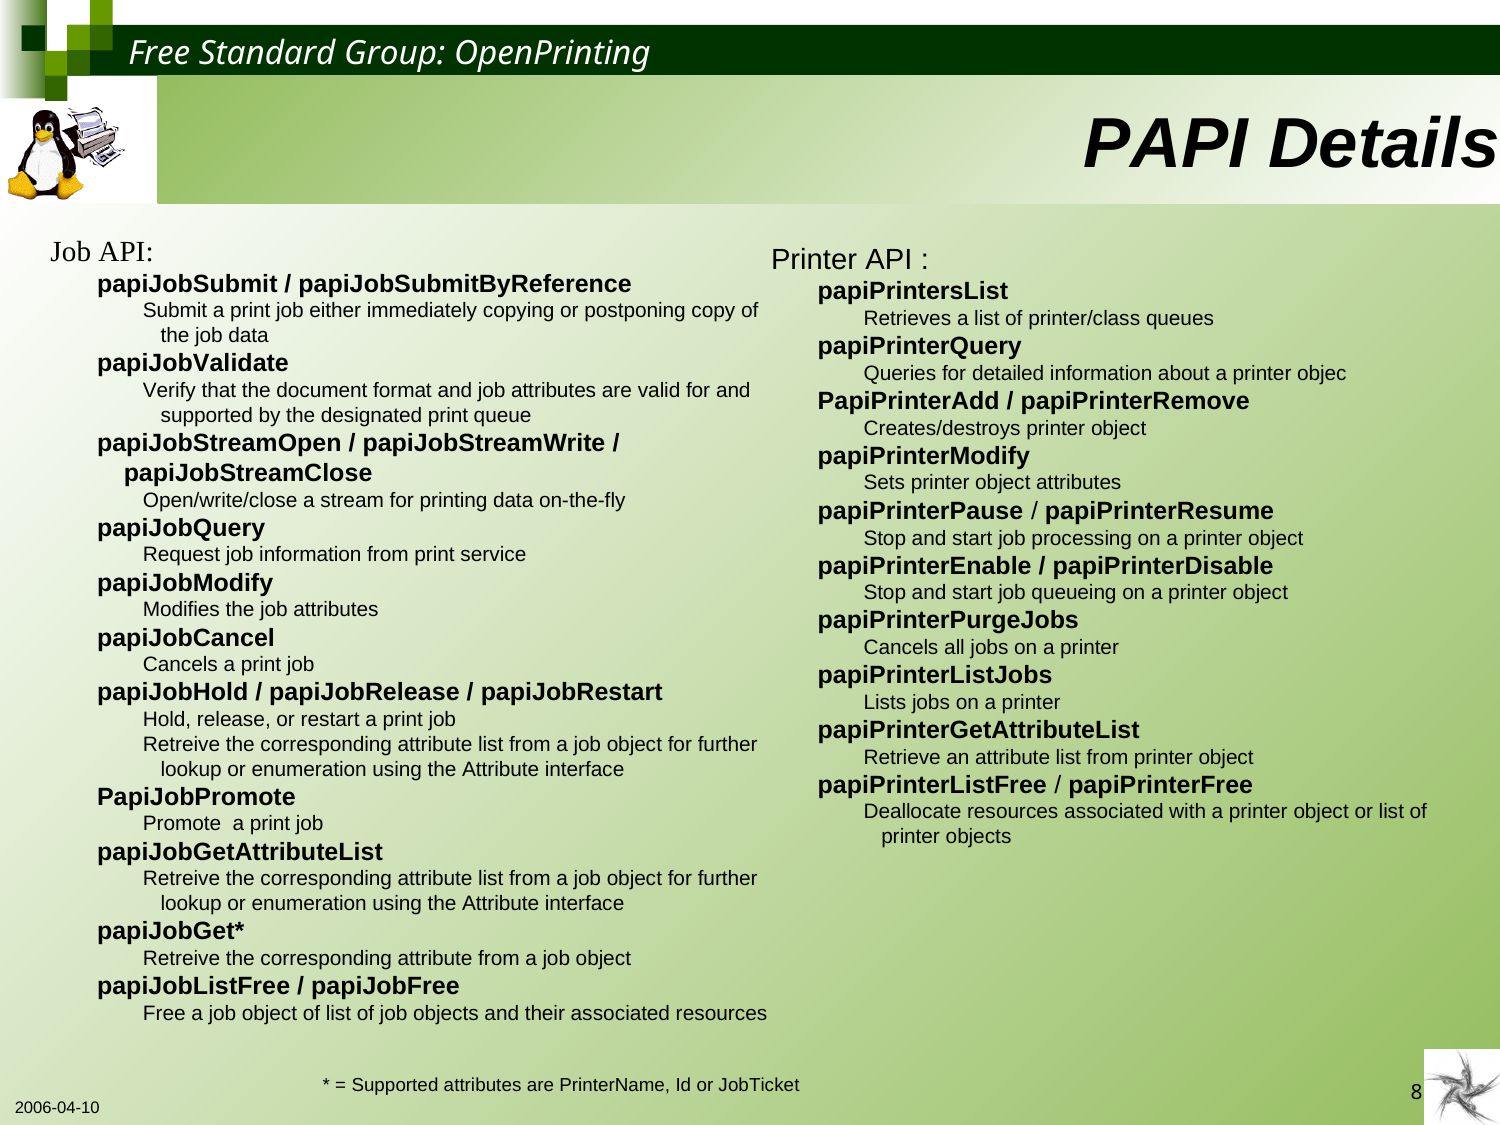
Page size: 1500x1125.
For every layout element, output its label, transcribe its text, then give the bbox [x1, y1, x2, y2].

text_box * = Supported attributes are PrinterName, Id or JobTicket [296, 1066, 826, 1104]
text_box Job API: papiJobSubmit / papiJobSubmitByReference Submit a print job either immediately copying or postponing copy of the job data papiJobValidate Verify that the document format and job attributes are valid for and supported by the designated print queue papiJobStreamOpen / papiJobStreamWrite / papiJobStreamClose Open/write/close a stream for printing data on-the-fly papiJobQuery Request job information from print service papiJobModify Modifies the job attributes papiJobCancel Cancels a print job papiJobHold / papiJobRelease / papiJobRestart Hold, release, or restart a print job Retreive the corresponding attribute list from a job object for further lookup or enumeration using the Attribute interface PapiJobPromote Promote a print job papiJobGetAttributeList Retreive the corresponding attribute list from a job object for further lookup or enumeration using the Attribute interface papiJobGet* Retreive the corresponding attribute from a job object papiJobListFree / papiJobFree Free a job object of list of job objects and their associated resources [35, 227, 786, 1062]
picture [0, 96, 133, 203]
picture [1424, 1049, 1500, 1125]
title PAPI Details [157, 75, 1500, 204]
list Printer API : papiPrintersList Retrieves a list of printer/class queues papiPrinterQuery Queries for detailed information about a printer objec PapiPrinterAdd / papiPrinterRemove Creates/destroys printer object papiPrinterModify Sets printer object attributes papiPrinterPause / papiPrinterResume Stop and start job processing on a printer object papiPrinterEnable / papiPrinterDisable Stop and start job queueing on a printer object papiPrinterPurgeJobs Cancels all jobs on a printer papiPrinterListJobs Lists jobs on a printer papiPrinterGetAttributeList Retrieve an attribute list from printer object papiPrinterListFree / papiPrinterFree Deallocate resources associated with a printer object or list of printer objects [786, 234, 1443, 1004]
